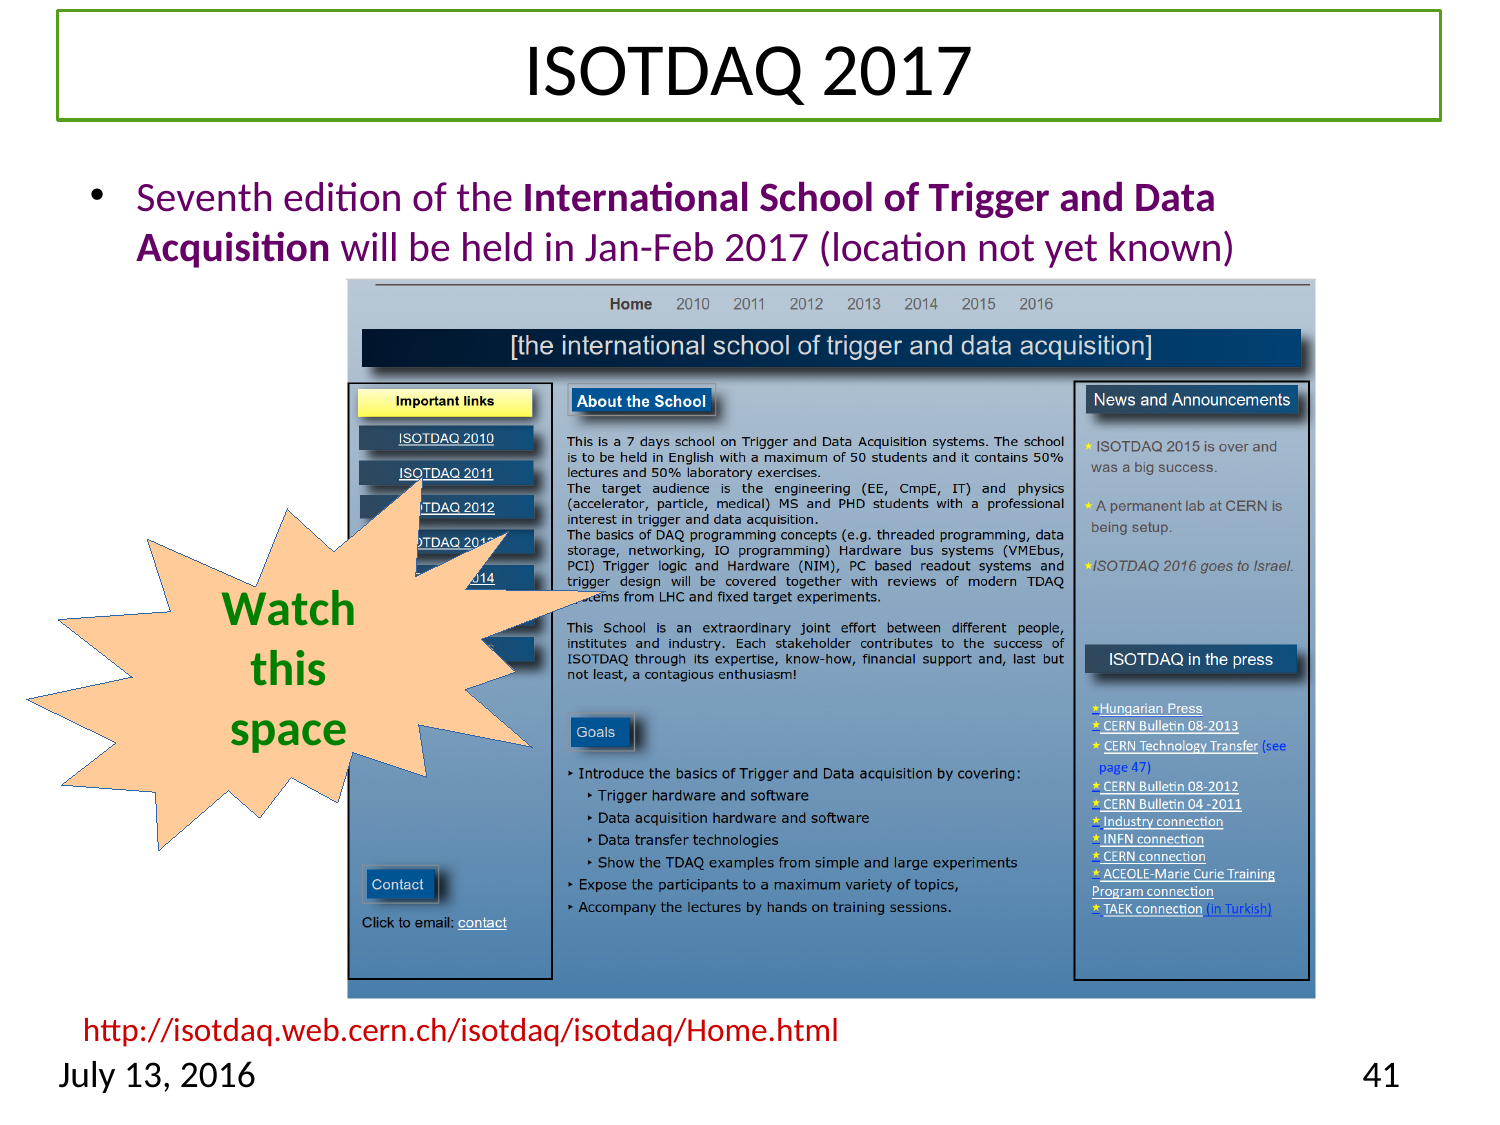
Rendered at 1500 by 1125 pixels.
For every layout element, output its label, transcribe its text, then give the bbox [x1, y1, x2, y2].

text_box http://isotdaq.web.cern.ch/isotdaq/isotdaq/Home.html [68, 1000, 1409, 1057]
title ISOTDAQ 2017 [57, 10, 1441, 121]
picture [346, 341, 1316, 999]
text_box Watch this space [26, 476, 606, 851]
list Seventh edition of the International School of Trigger and Data Acquisition will be held in Jan-Feb 2017 (location not yet known) [75, 161, 1426, 341]
